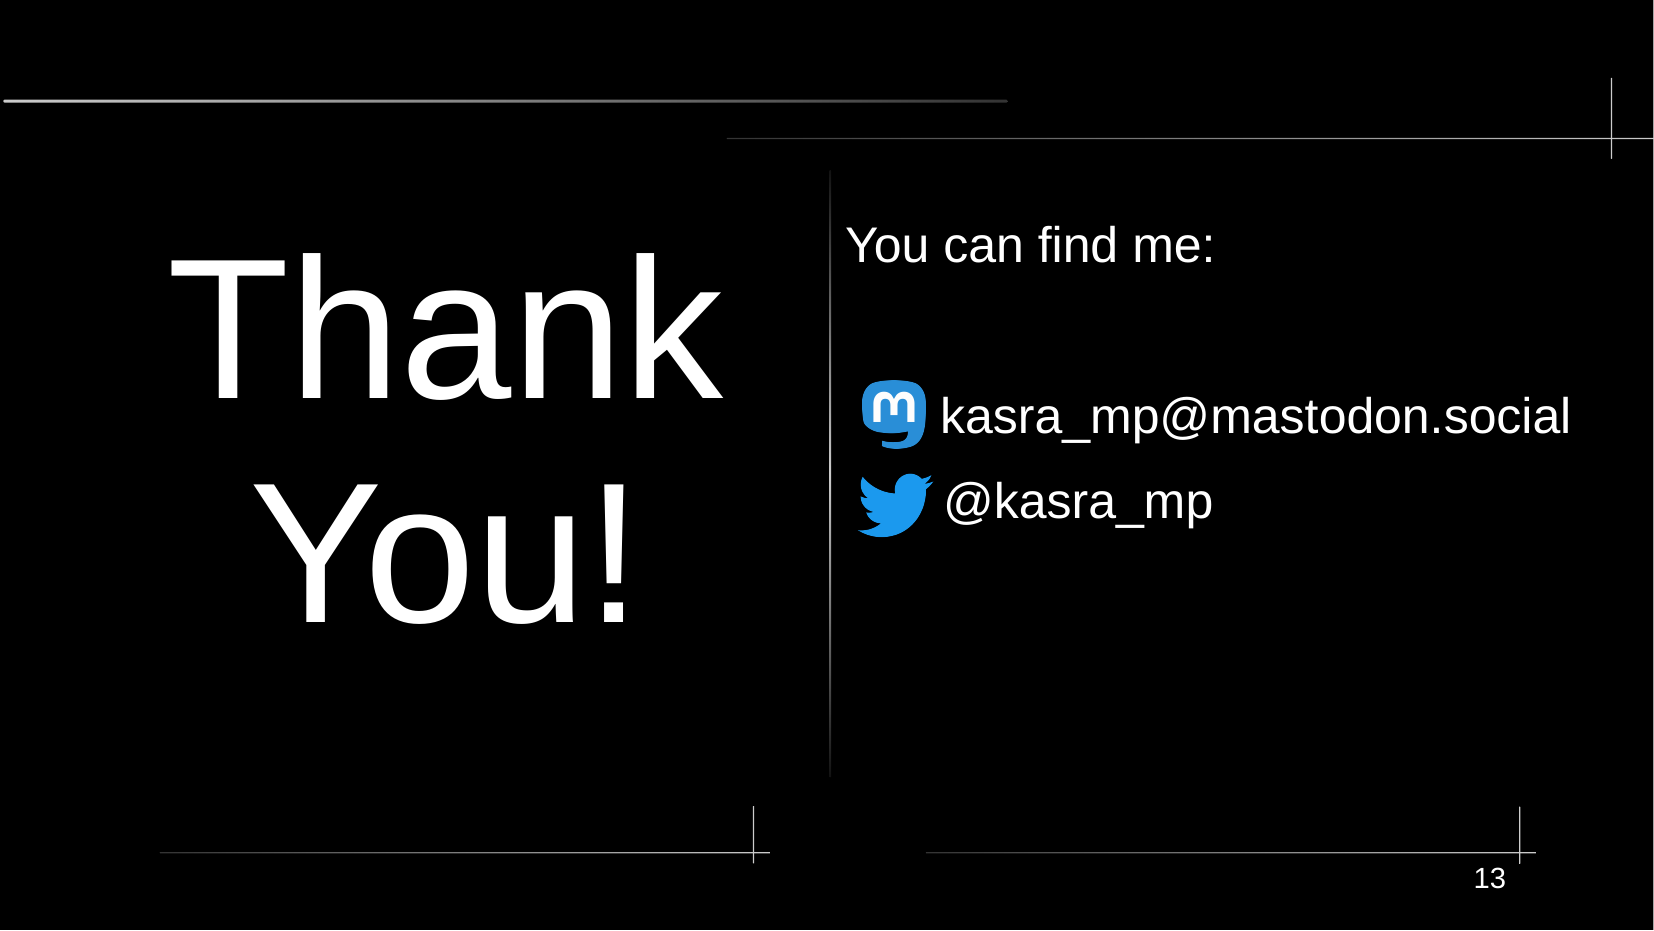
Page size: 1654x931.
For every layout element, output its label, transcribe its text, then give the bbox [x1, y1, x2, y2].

list Thank You! [82, 217, 809, 758]
list You can find me: kasra_mp@mastodon.social @kasra_mp [845, 217, 1572, 758]
picture [862, 380, 926, 449]
picture [857, 473, 934, 538]
